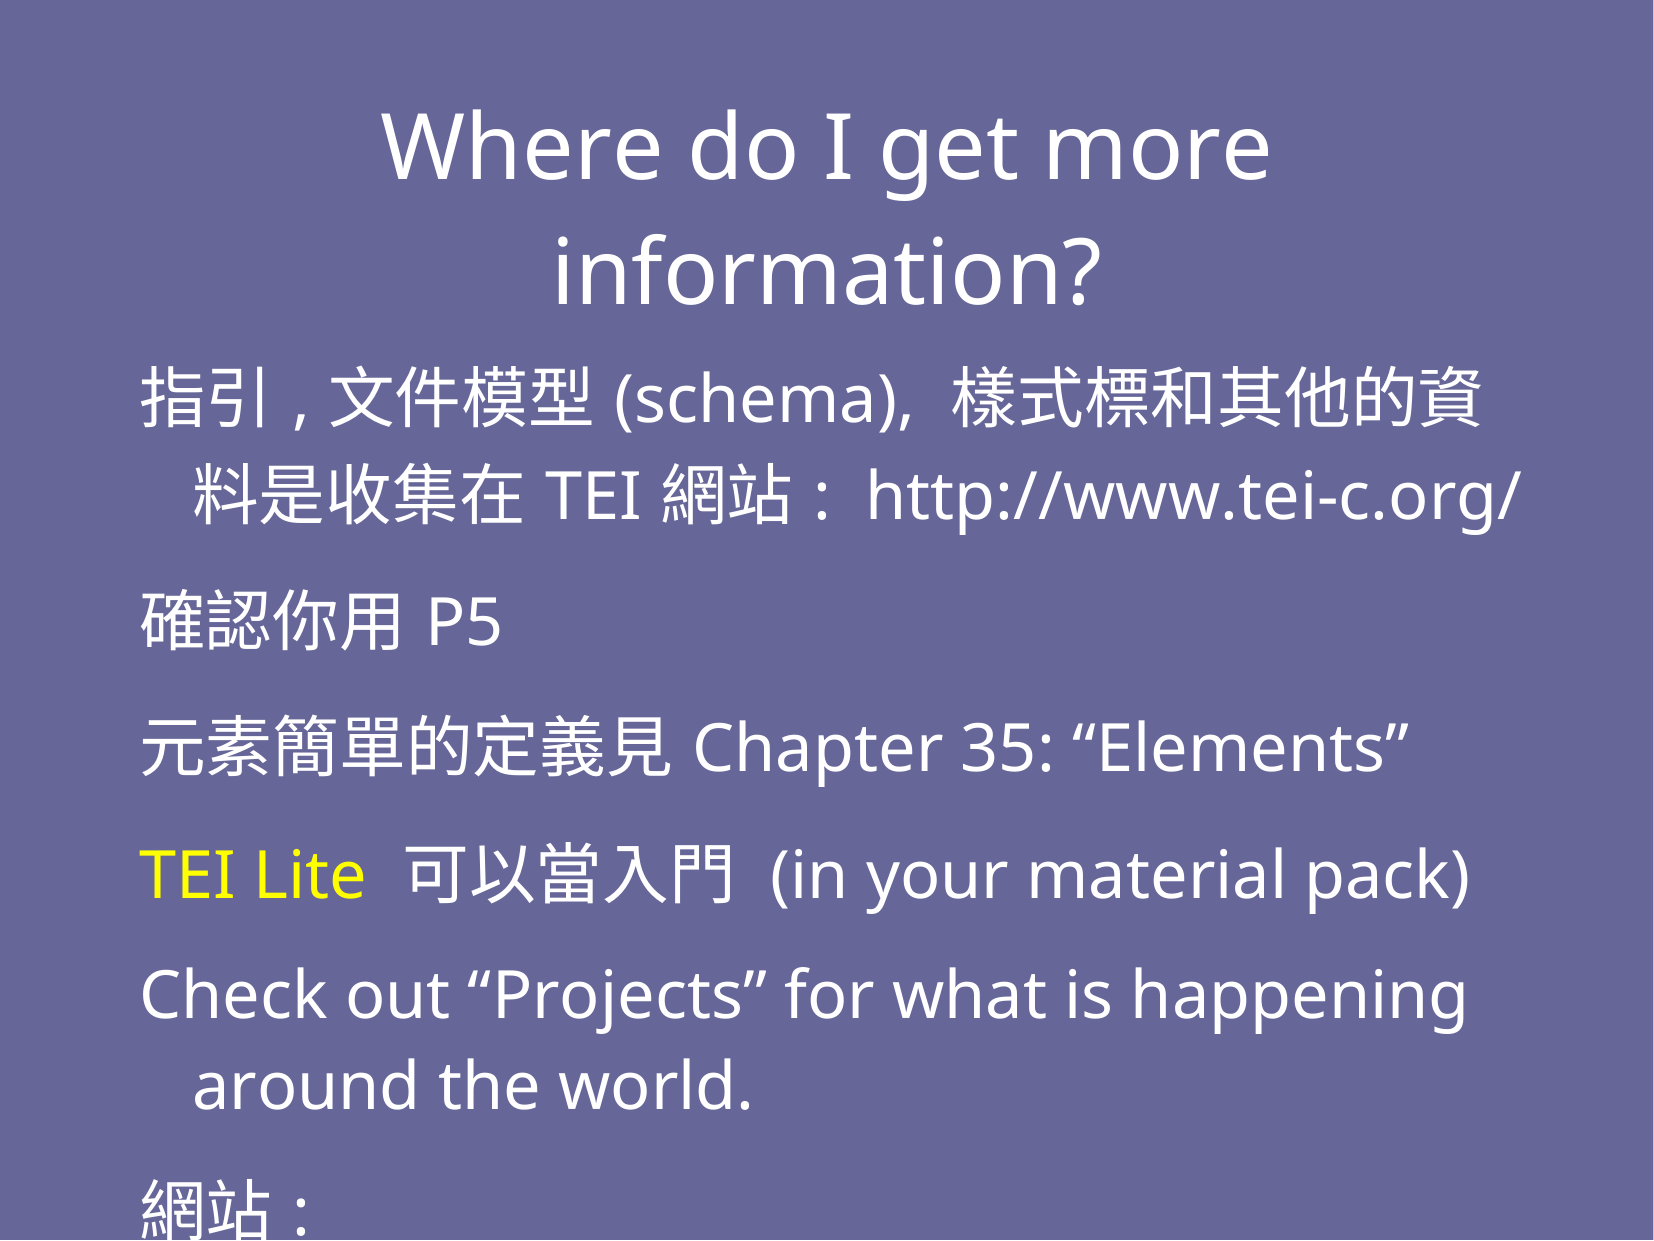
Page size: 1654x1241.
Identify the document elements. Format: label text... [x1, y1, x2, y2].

list 指引,文件模型(schema), 樣式標和其他的資料是收集在TEI網站: http://www.tei-c.org/ 確認你用P5 元素簡單的定義見Chapter 35: “Elements” TEI Lite 可以當入門 (in your material pack) Check out “Projects” for what is happening around the world. 網站: [121, 344, 1534, 1207]
title Where do I get more information? [121, 102, 1534, 310]
